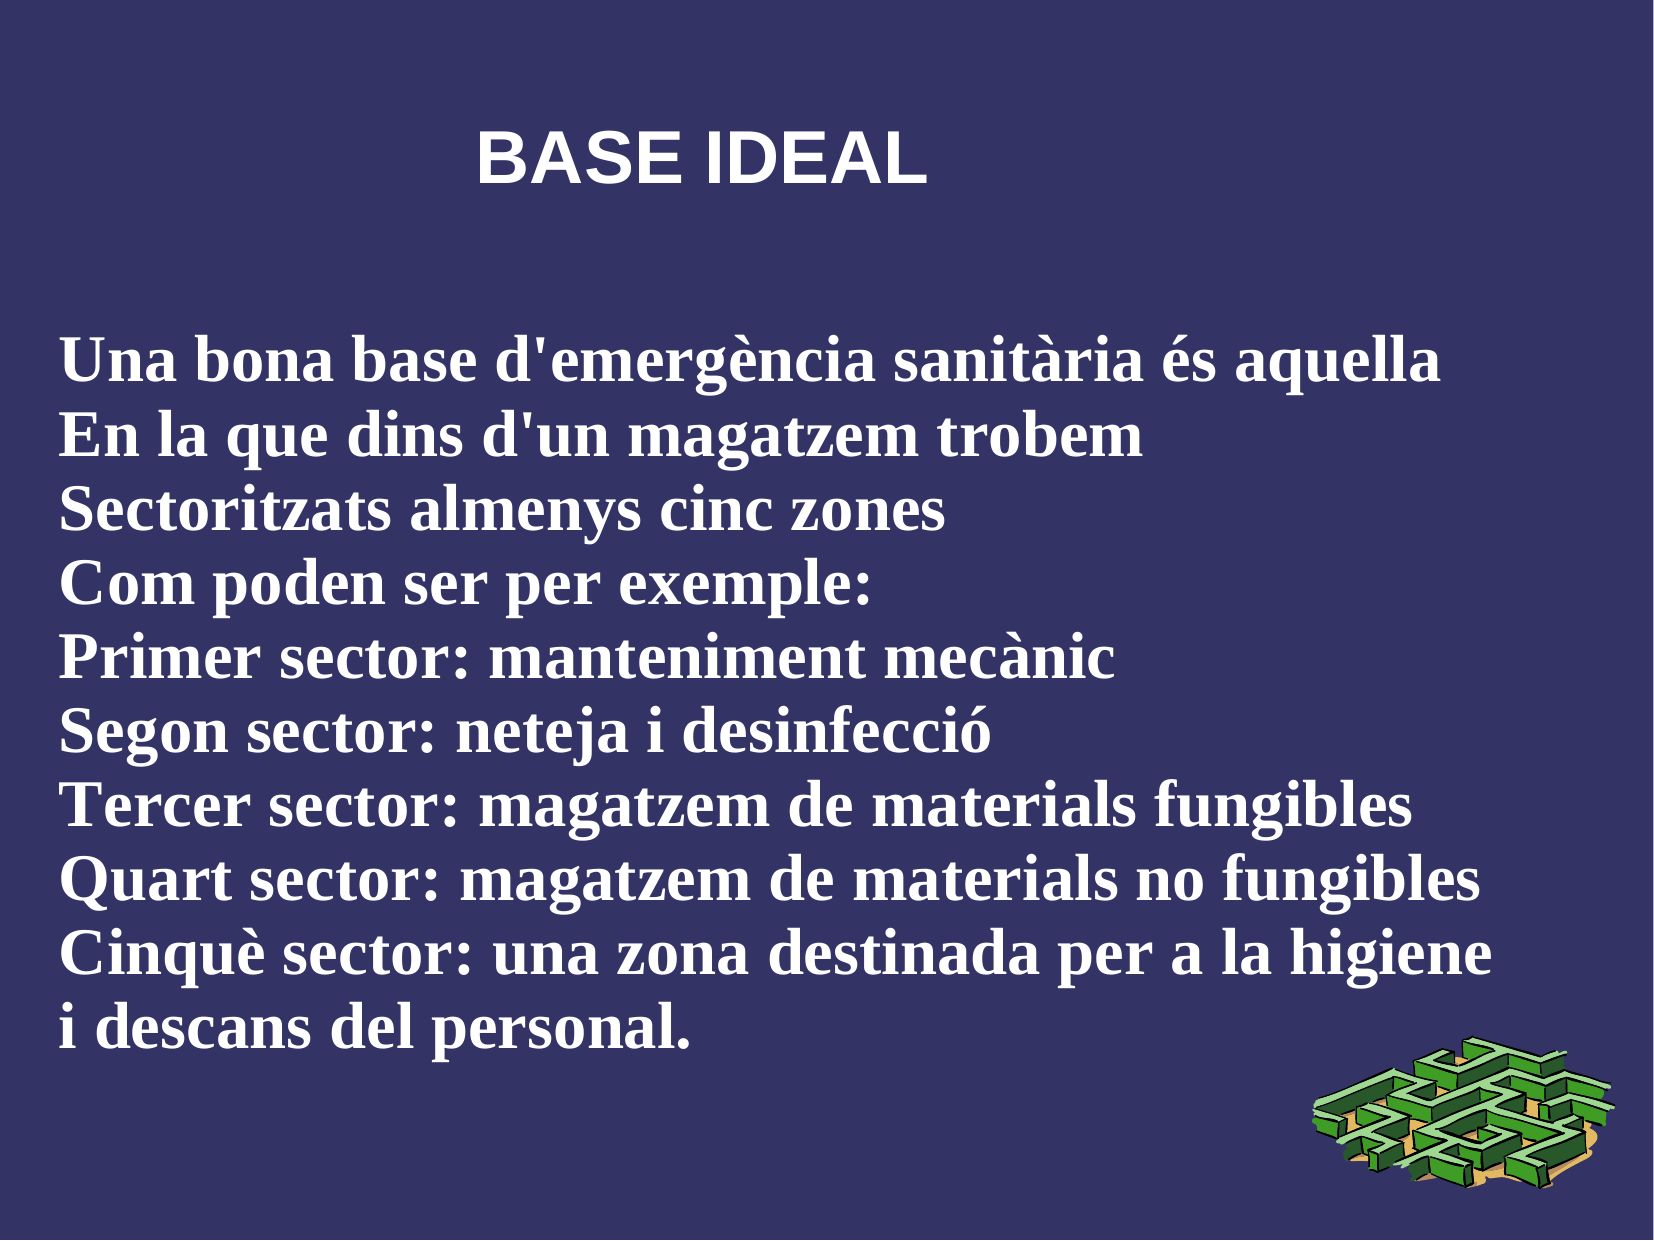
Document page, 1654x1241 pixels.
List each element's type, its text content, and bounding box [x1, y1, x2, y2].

text_box Una bona base d'emergència sanitària és aquella En la que dins d'un magatzem trobem Sectoritzats almenys cinc zones Com poden ser per exemple: Primer sector: manteniment mecànic Segon sector: neteja i desinfecció Tercer sector: magatzem de materials fungibles Quart sector: magatzem de materials no fungibles Cinquè sector: una zona destinada per a la higiene i descans del personal. [59, 322, 1497, 1063]
text_box BASE IDEAL [460, 107, 945, 207]
